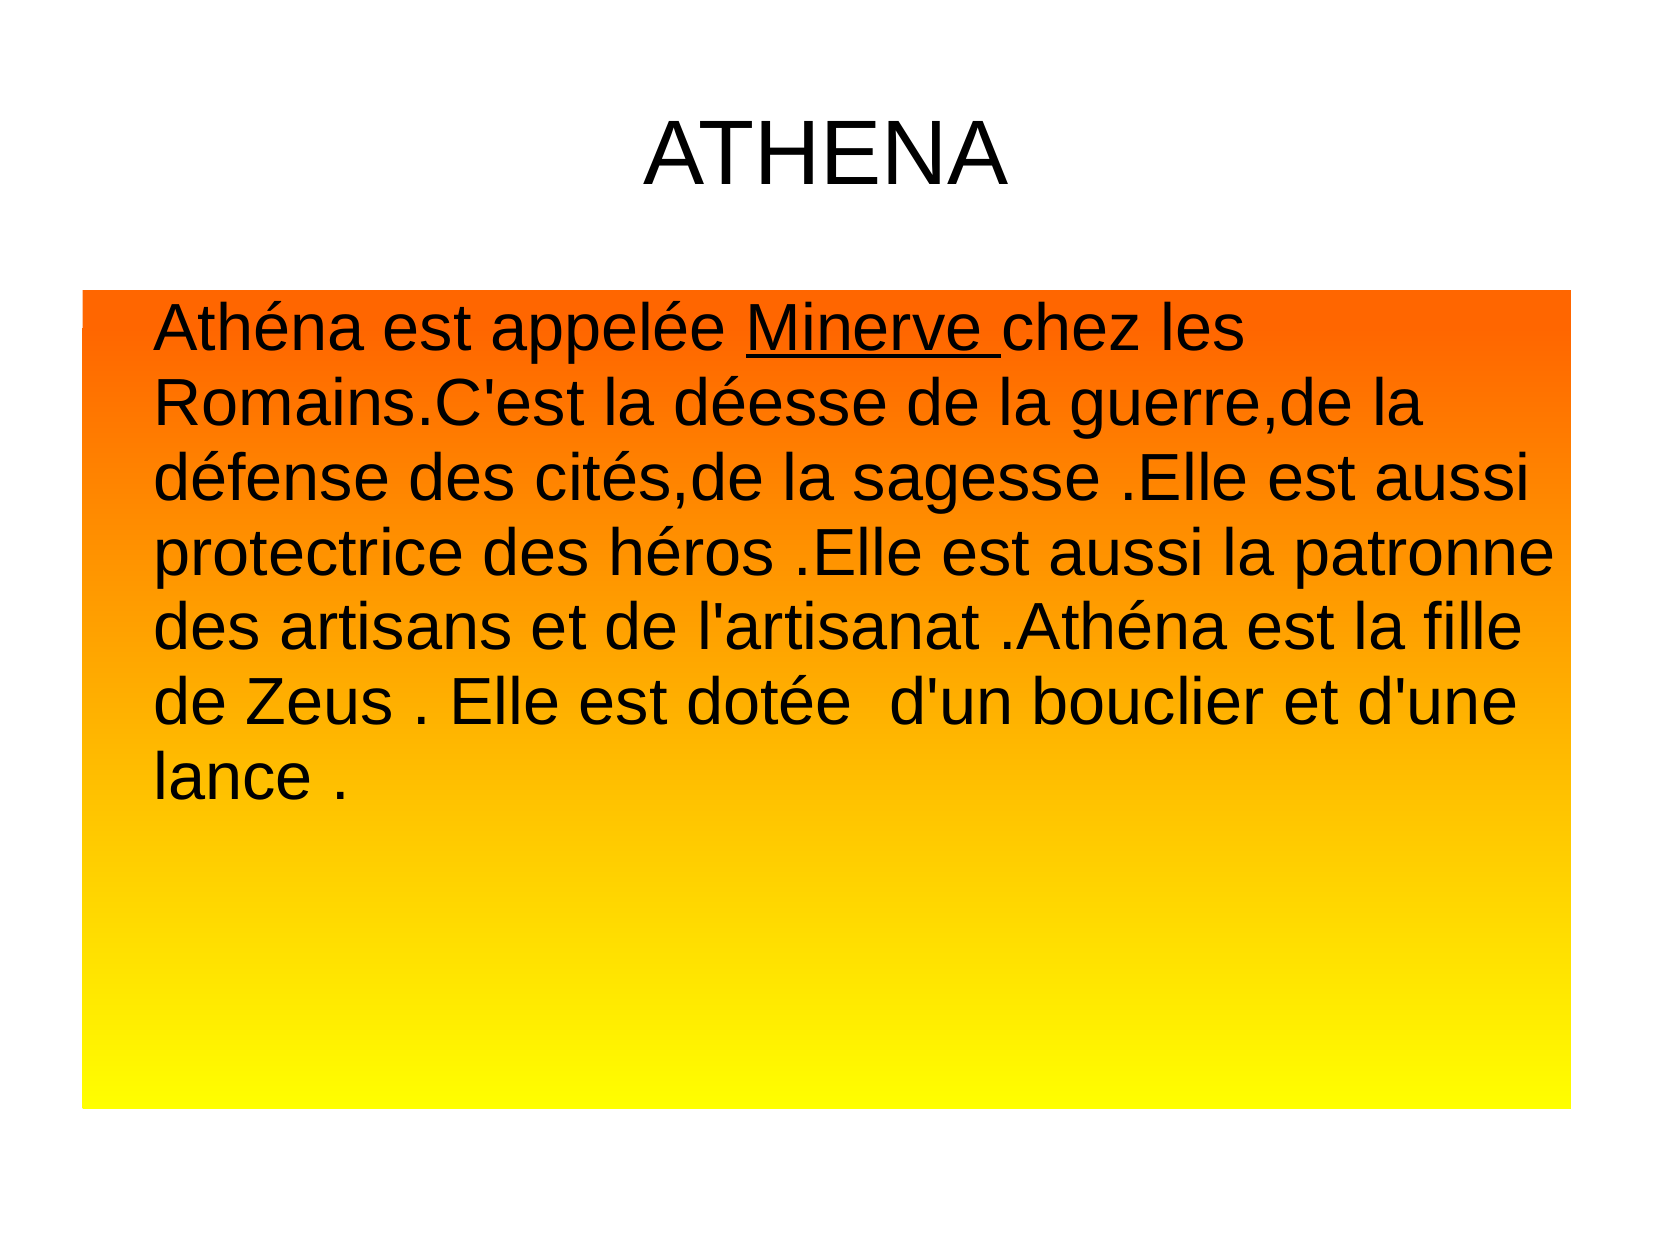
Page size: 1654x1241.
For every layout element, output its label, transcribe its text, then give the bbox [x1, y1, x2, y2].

title ATHENA [82, 49, 1571, 257]
list Athéna est appelée Minerve chez les Romains.C'est la déesse de la guerre,de la défense des cités,de la sagesse .Elle est aussi protectrice des héros .Elle est aussi la patronne des artisans et de l'artisanat .Athéna est la fille de Zeus . Elle est dotée d'un bouclier et d'une lance . [82, 290, 1571, 1109]
